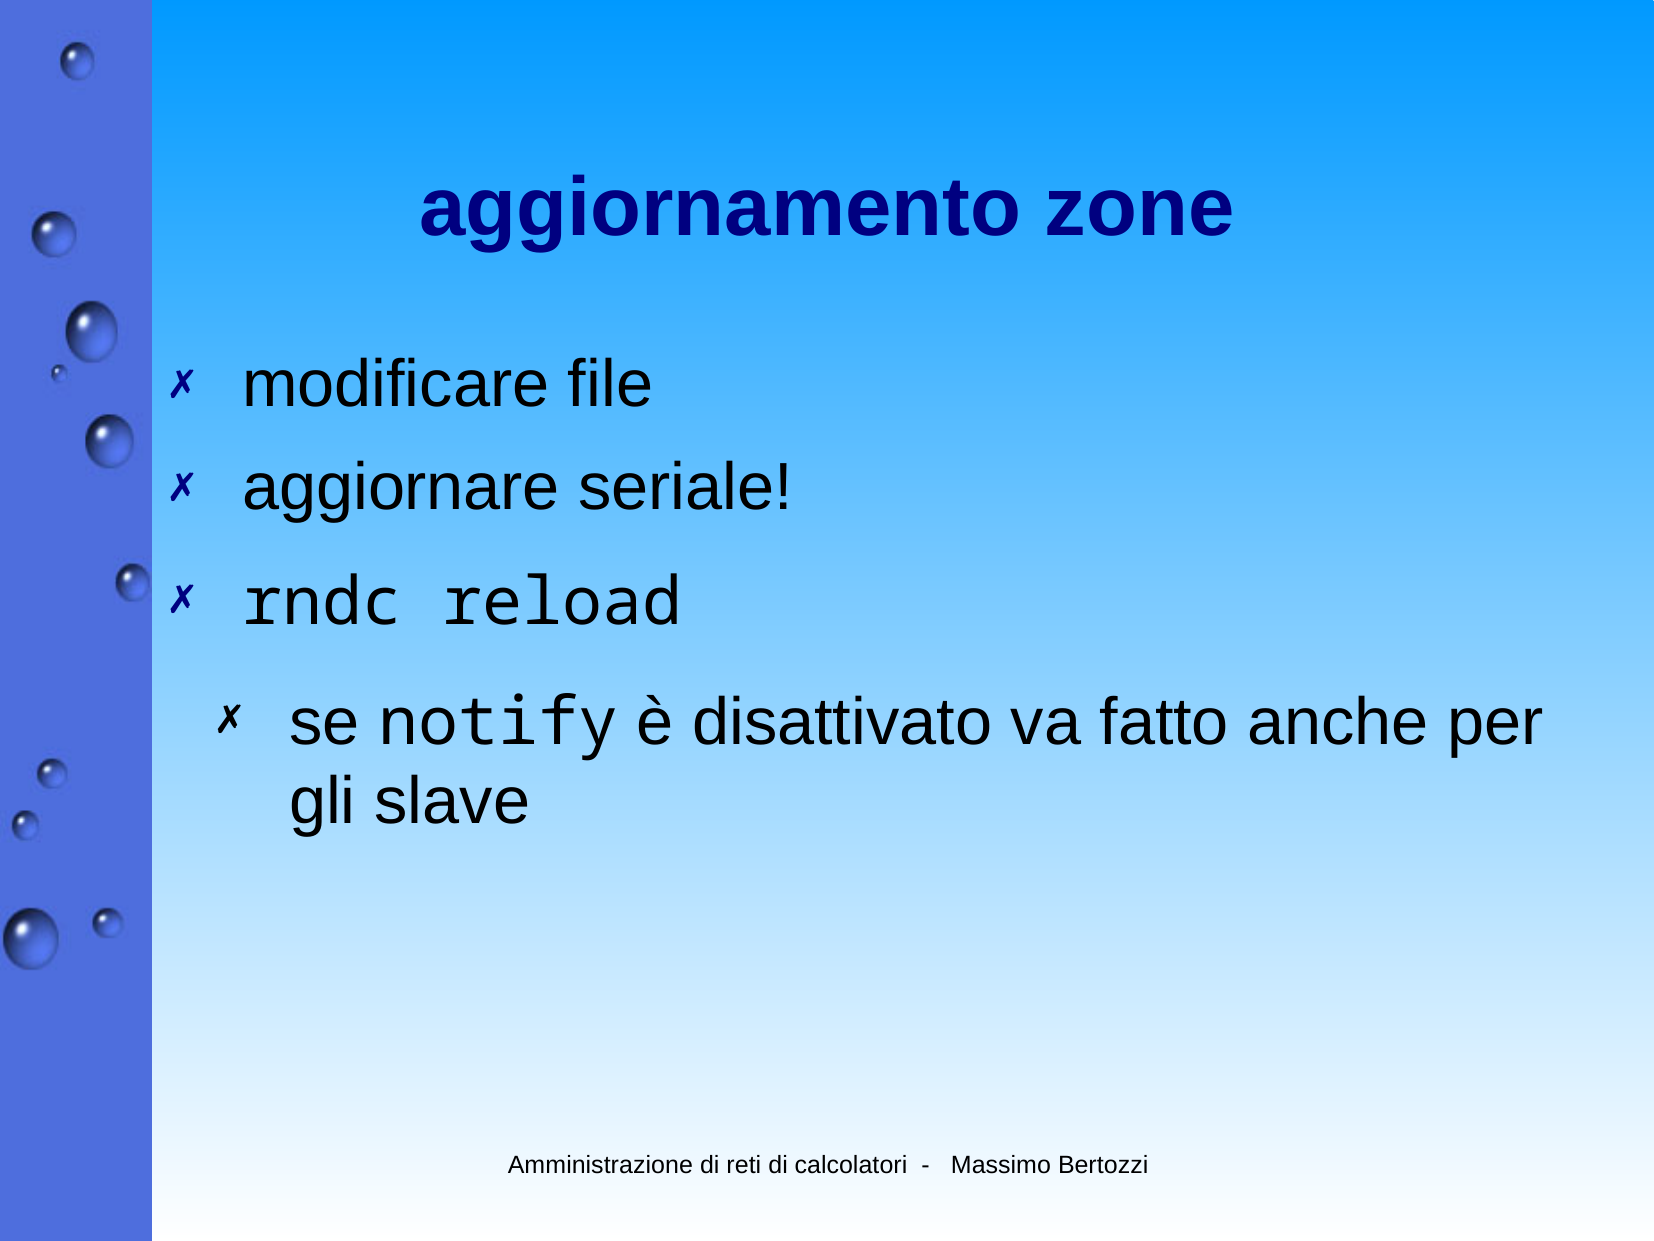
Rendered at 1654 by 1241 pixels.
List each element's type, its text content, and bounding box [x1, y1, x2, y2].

picture [0, 0, 152, 1241]
title aggiornamento zone [121, 102, 1534, 311]
list modificare file aggiornare seriale! rndc reload se notify è disattivato va fatto anche per gli slave [159, 346, 1572, 1128]
